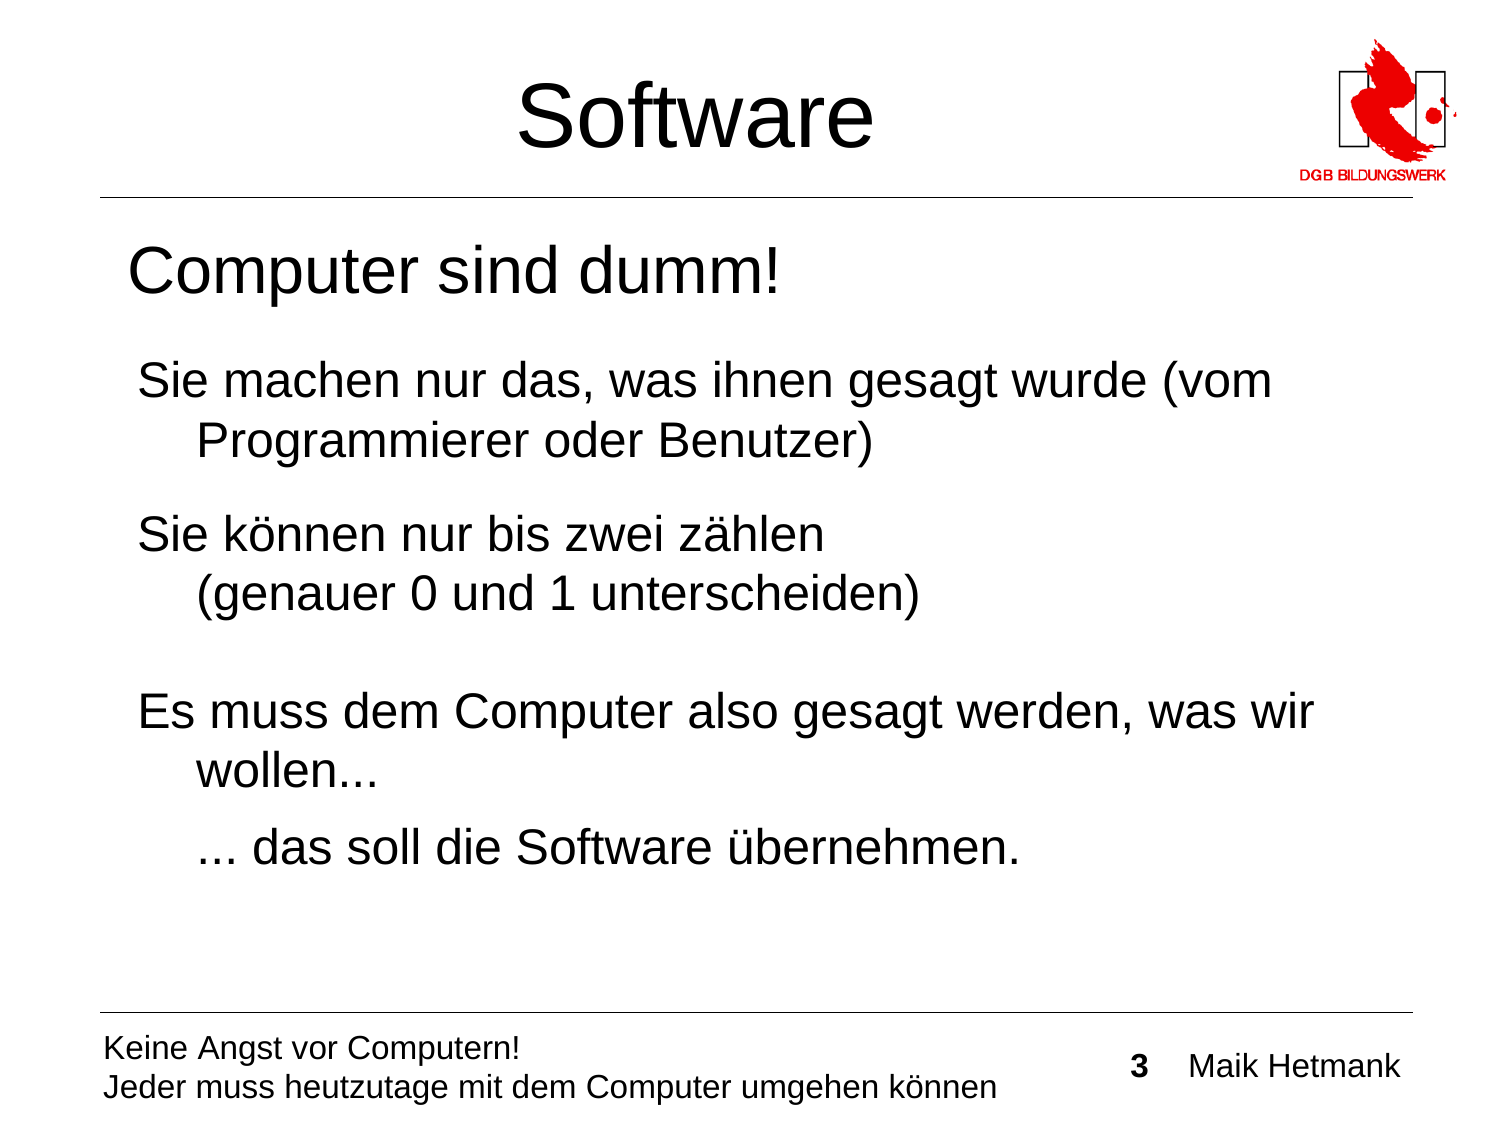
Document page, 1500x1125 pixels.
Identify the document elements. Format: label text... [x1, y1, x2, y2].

text_box ... das soll die Software übernehmen. [137, 815, 1407, 961]
text_box Sie können nur bis zwei zählen (genauer 0 und 1 unterscheiden) [137, 501, 1407, 648]
text_box Es muss dem Computer also gesagt werden, was wir wollen... [137, 679, 1407, 815]
picture [1299, 37, 1457, 181]
list Computer sind dumm! [112, 224, 1426, 324]
title Software [87, 49, 1305, 175]
text_box Sie machen nur das, was ihnen gesagt wurde (vom Programmierer oder Benutzer) [137, 348, 1407, 464]
